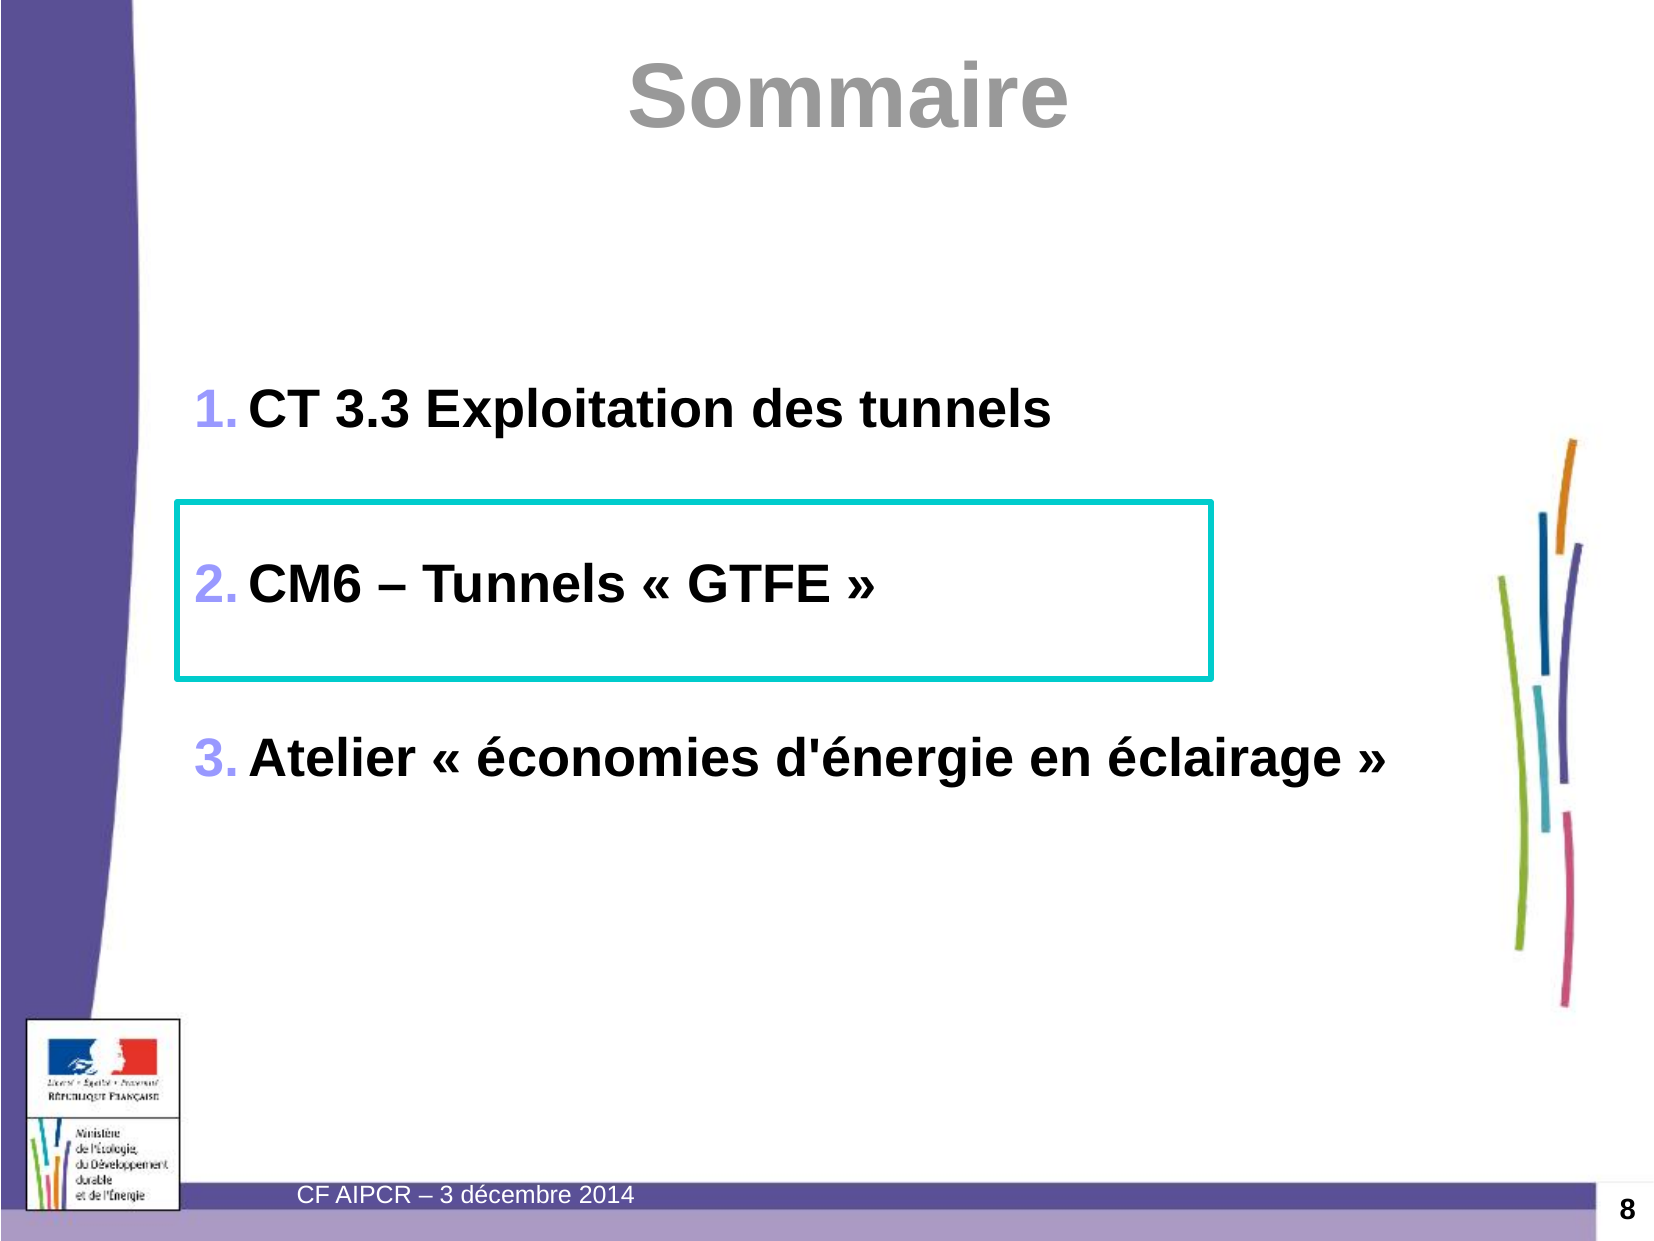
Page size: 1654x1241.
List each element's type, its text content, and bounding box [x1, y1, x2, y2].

text_box CF AIPCR – 3 décembre 2014 [296, 1181, 680, 1210]
title Sommaire [88, 0, 1577, 193]
text_box [177, 501, 1211, 680]
list CT 3.3 Exploitation des tunnels CM6 – Tunnels « GTFE » Atelier « économies d'énergie en éclairage » [177, 288, 1565, 1093]
picture [1, 0, 1654, 1241]
